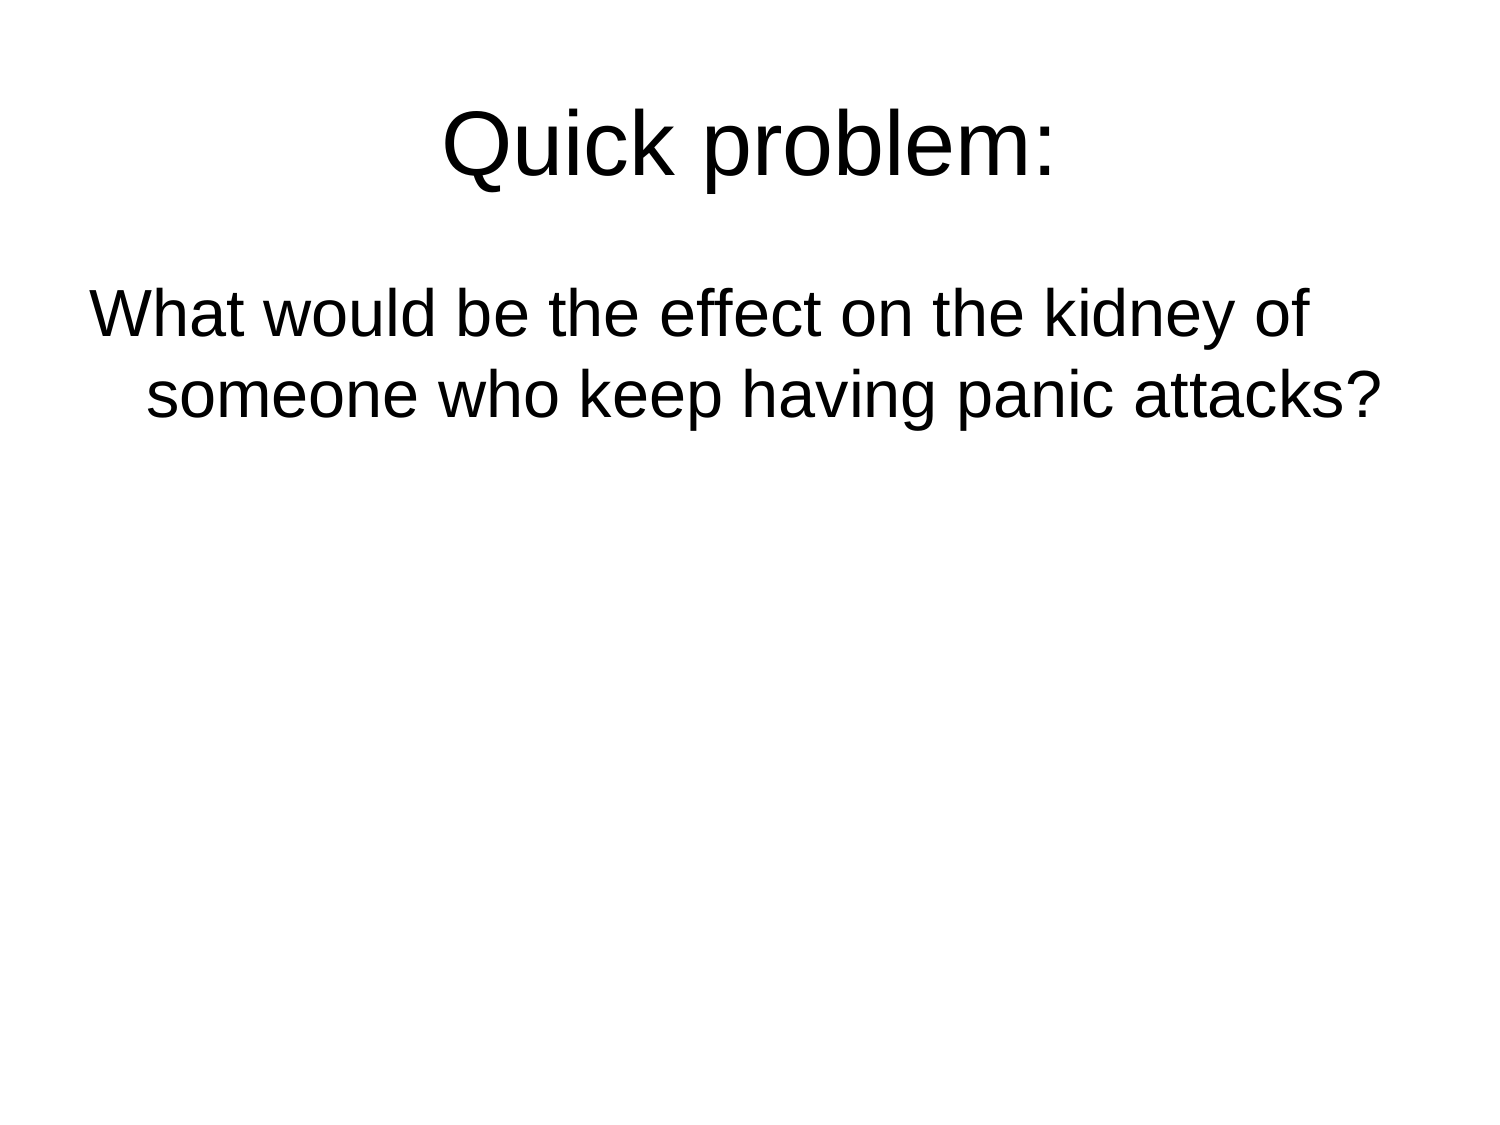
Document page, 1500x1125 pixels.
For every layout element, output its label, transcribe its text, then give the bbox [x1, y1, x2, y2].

title Quick problem: [75, 45, 1426, 233]
list What would be the effect on the kidney of someone who keep having panic attacks? [75, 262, 1426, 1005]
